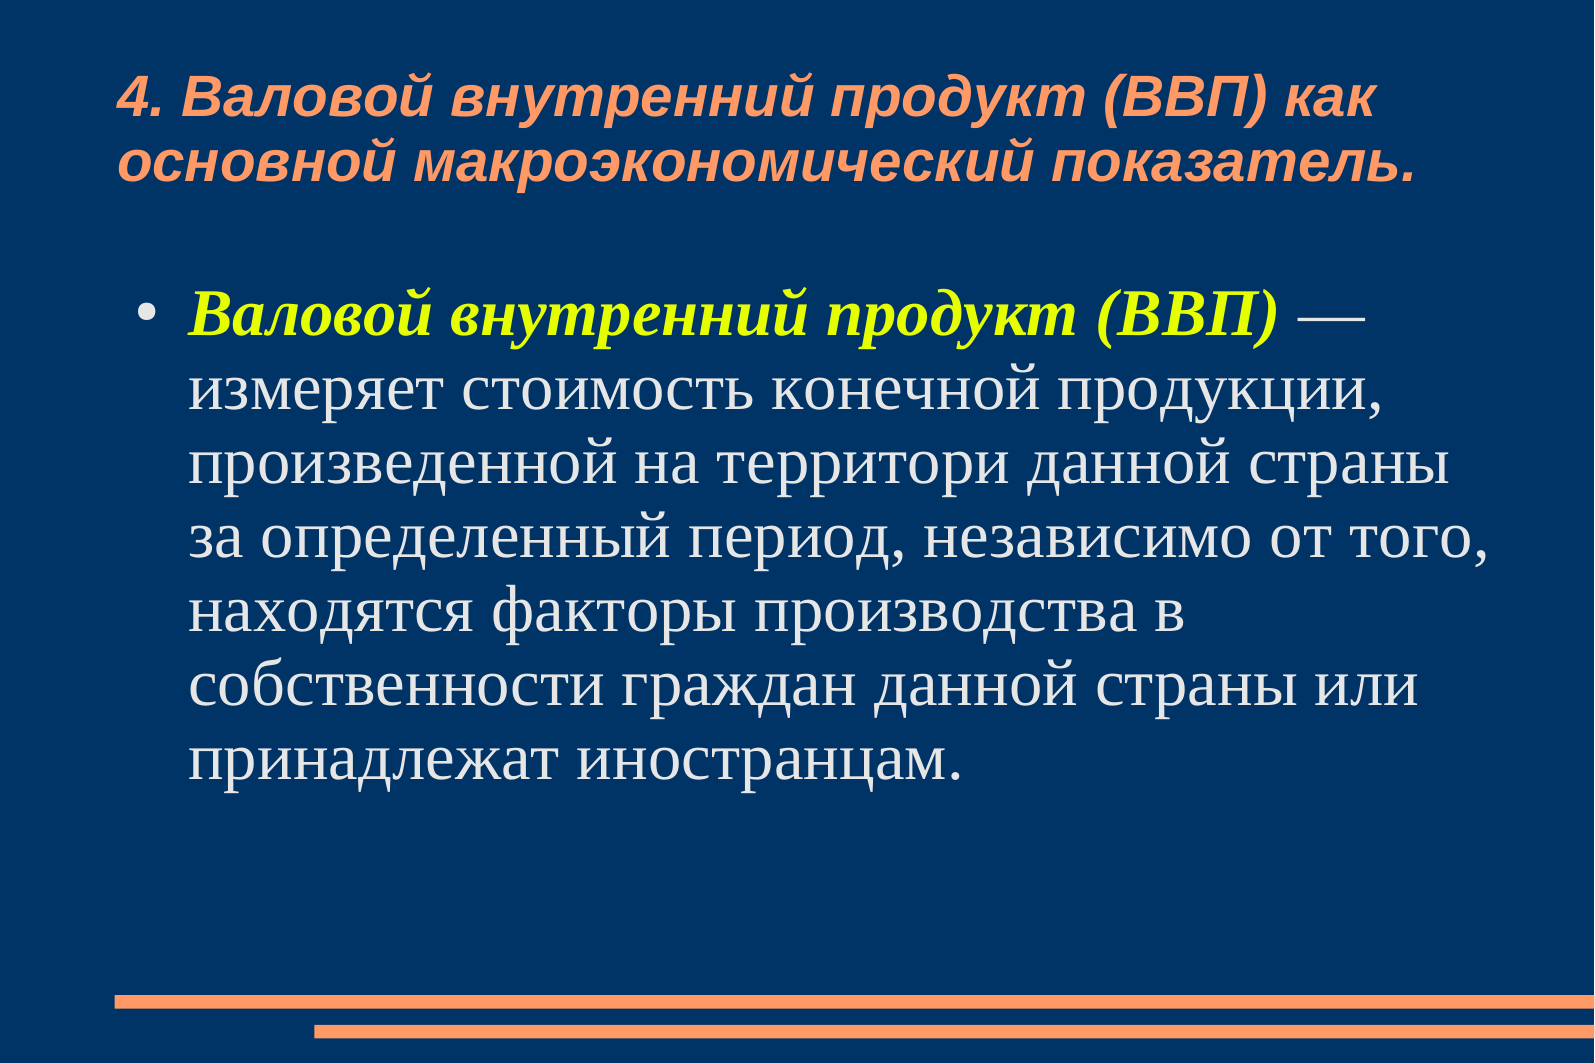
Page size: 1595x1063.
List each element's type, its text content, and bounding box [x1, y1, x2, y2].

list Валовой внутренний продукт (ВВП) — измеряет стоимость конечной продукции, произведенной на территори данной страны за определенный период, независимо от того, находятся факторы производства в собственности граждан данной страны или принадлежат иностранцам. [117, 276, 1505, 956]
title 4. Валовой внутренний продукт (ВВП) как основной макроэкономический показатель. [117, 39, 1479, 218]
